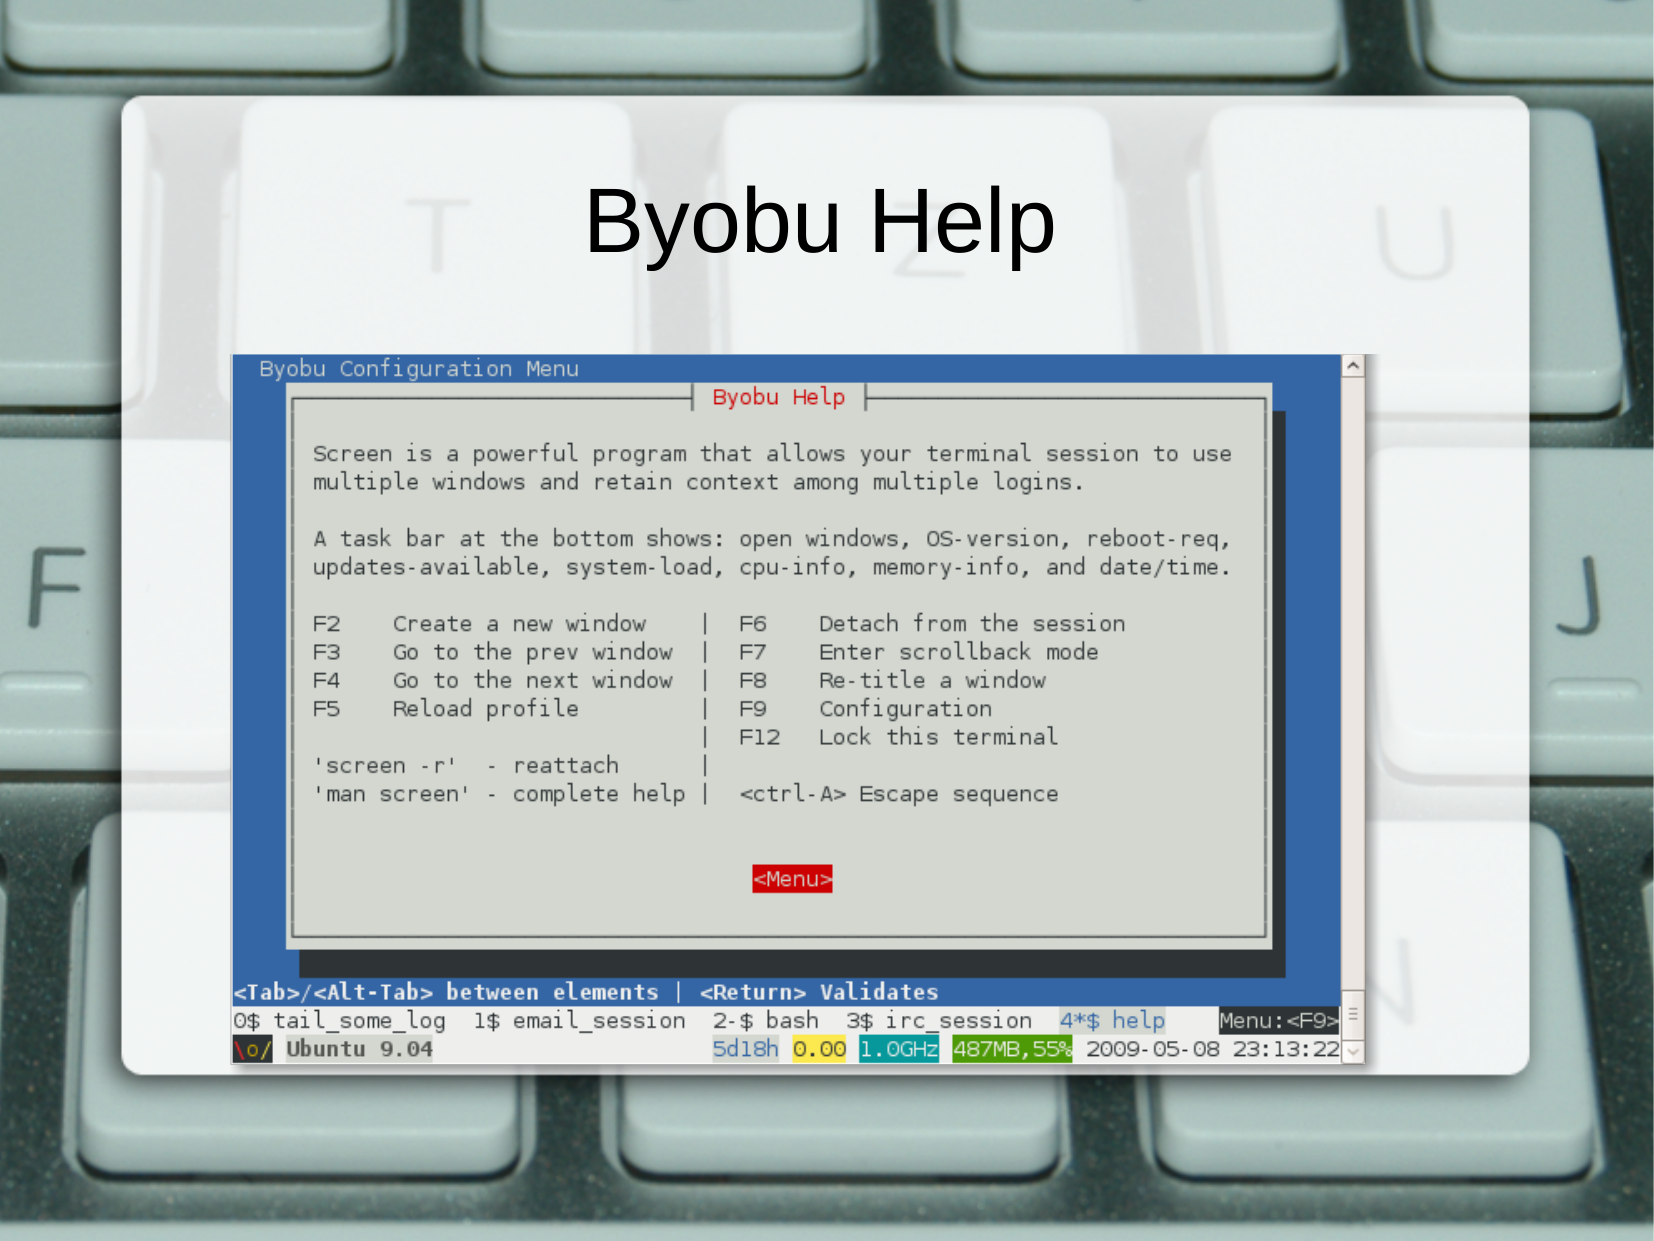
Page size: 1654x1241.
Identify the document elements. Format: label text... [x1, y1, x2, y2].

title Byobu Help [135, 125, 1506, 318]
chart [147, 354, 1506, 1241]
picture [0, 0, 1654, 1241]
